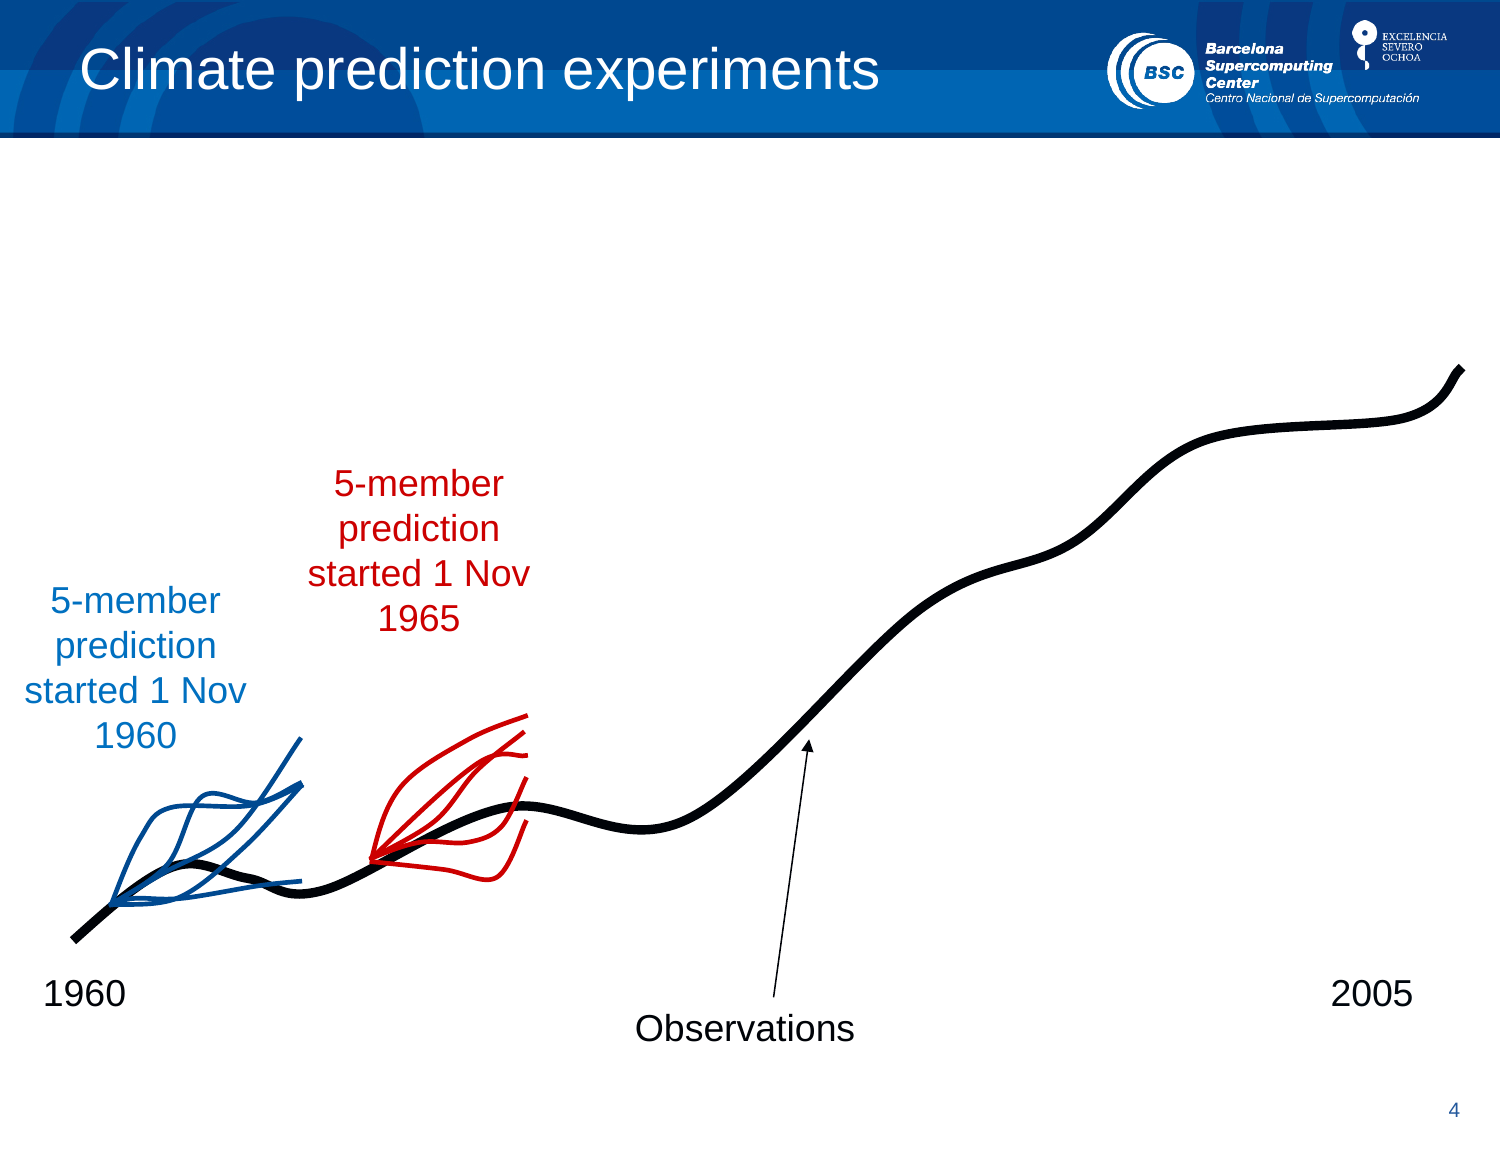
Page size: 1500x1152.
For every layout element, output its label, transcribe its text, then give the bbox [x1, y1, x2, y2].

text_box Observations [620, 996, 940, 1058]
picture [0, 0, 1500, 138]
text_box 2005 [1305, 961, 1459, 1022]
text_box 5-member prediction started 1 Nov 1960 [0, 568, 290, 765]
text_box 5-member prediction started 1 Nov 1965 [265, 451, 573, 647]
text_box 1960 [17, 961, 172, 1022]
title Climate prediction experiments [65, 23, 1081, 139]
